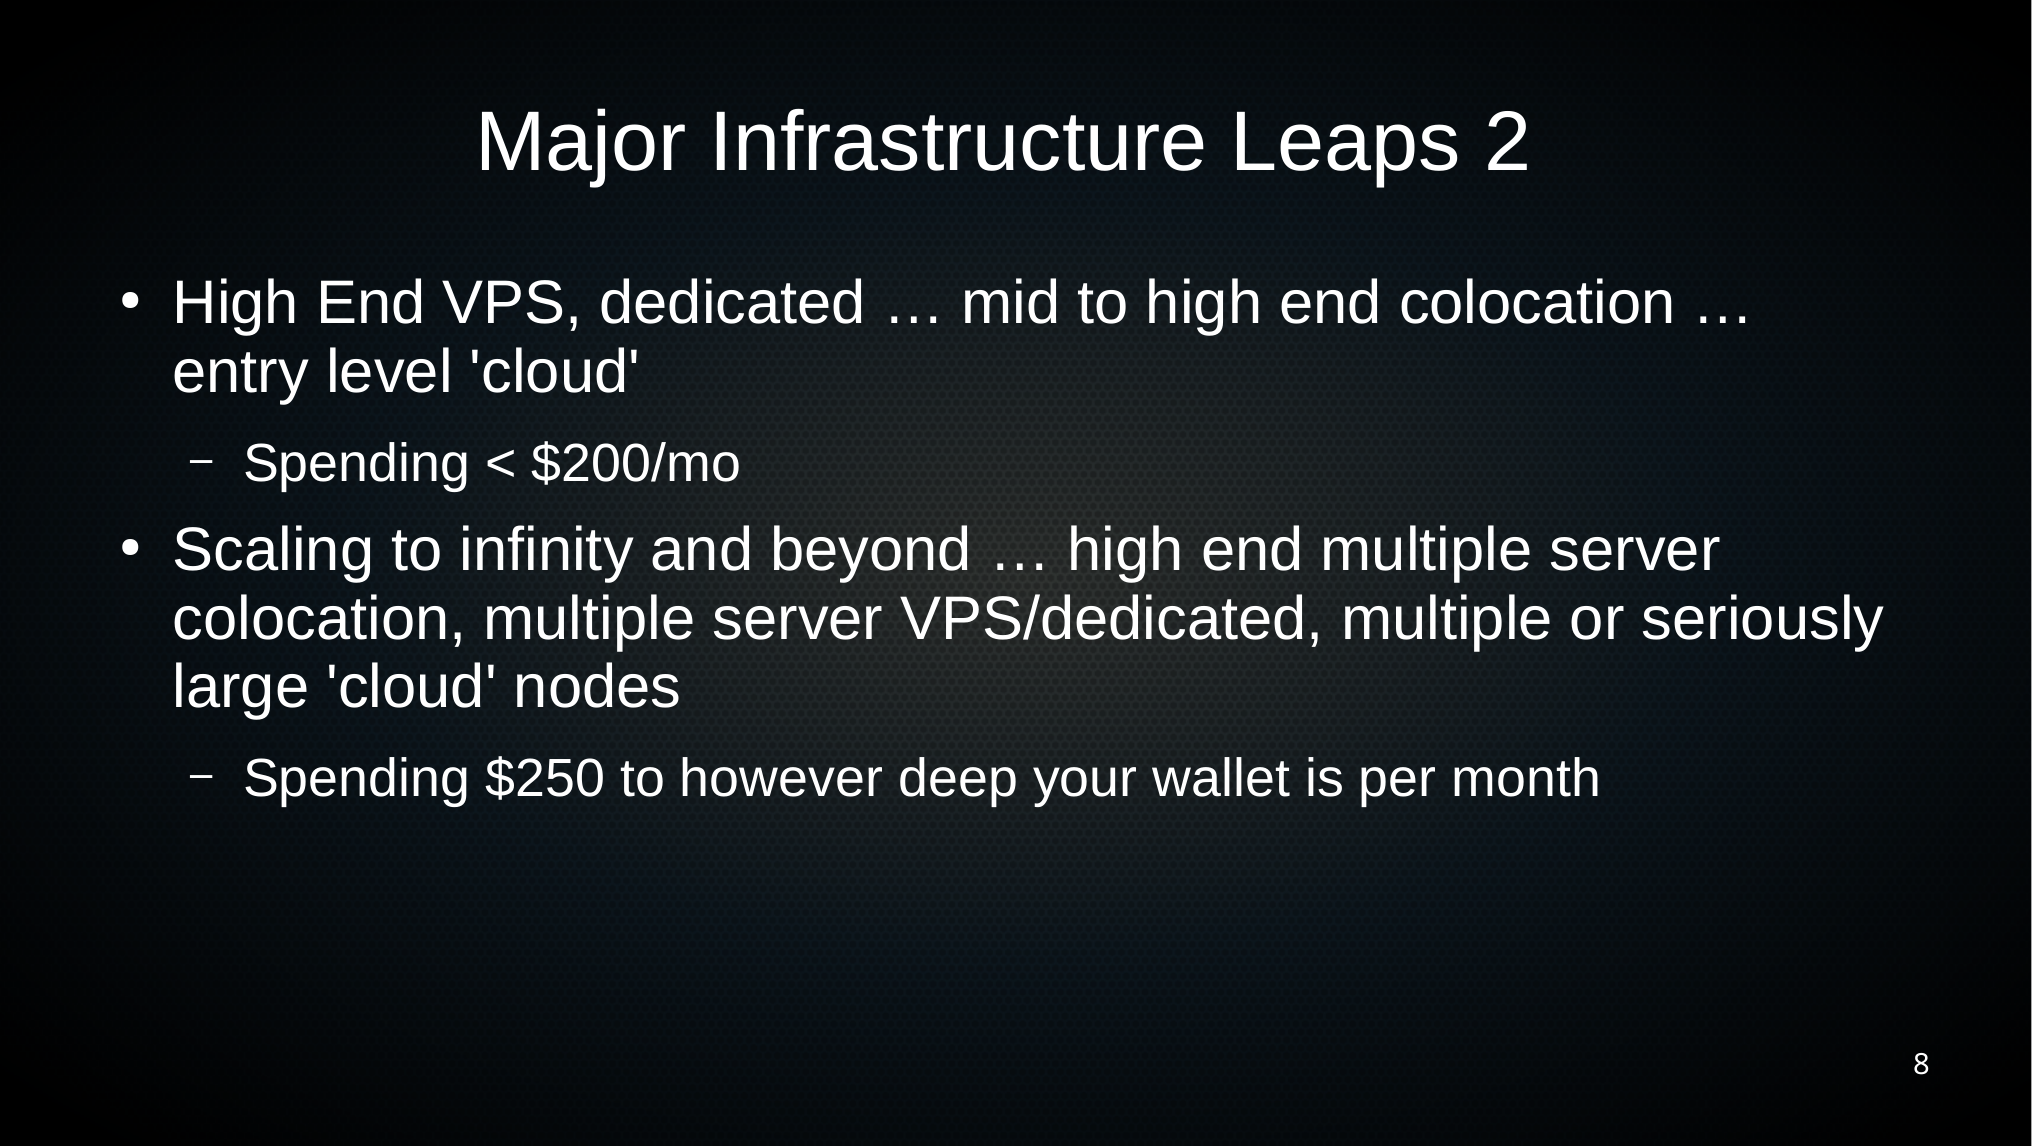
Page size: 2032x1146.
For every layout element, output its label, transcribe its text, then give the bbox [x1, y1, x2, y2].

list High End VPS, dedicated … mid to high end colocation … entry level 'cloud' Spending < $200/mo Scaling to infinity and beyond … high end multiple server colocation, multiple server VPS/dedicated, multiple or seriously large 'cloud' nodes Spending $250 to however deep your wallet is per month [101, 268, 1890, 1025]
picture [0, 0, 2032, 1146]
title Major Infrastructure Leaps 2 [101, 45, 1930, 237]
